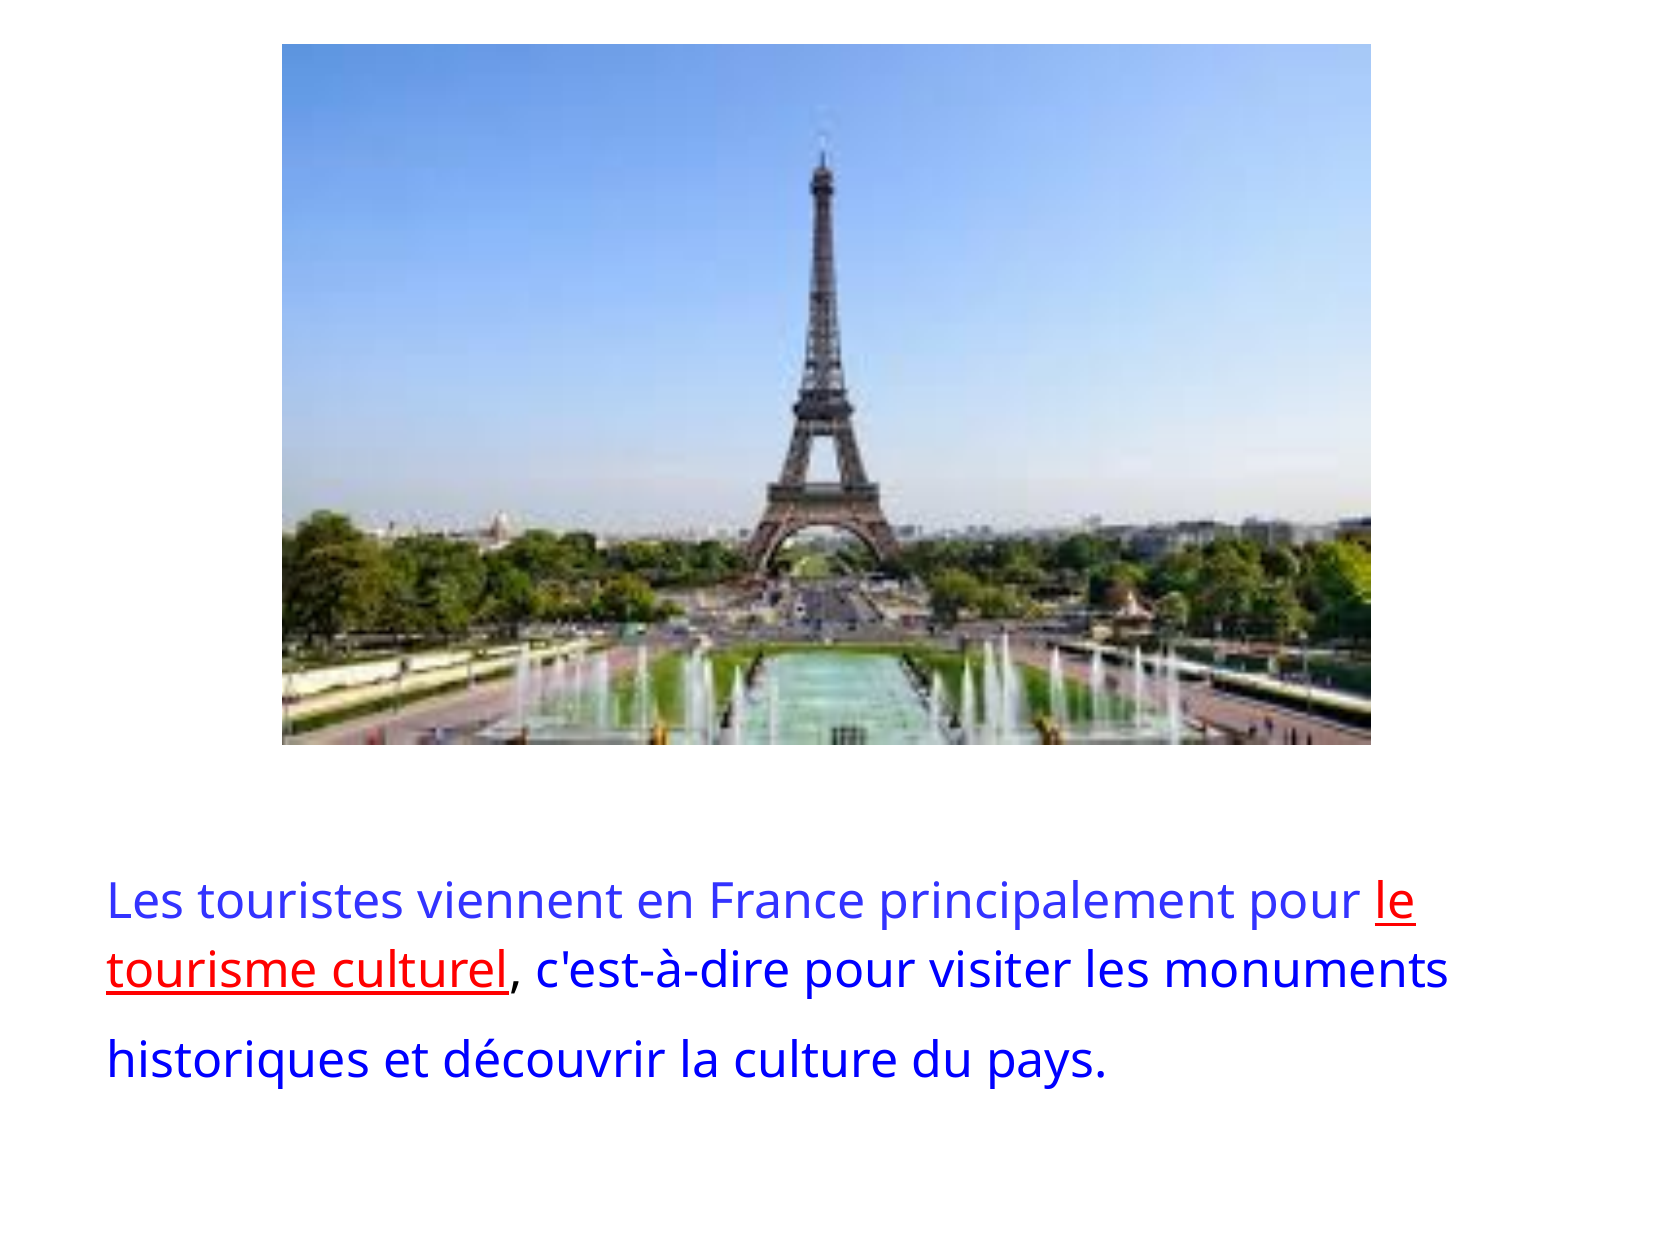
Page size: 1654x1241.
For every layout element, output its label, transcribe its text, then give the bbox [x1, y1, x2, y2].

list Les touristes viennent en France principalement pour le tourisme culturel, c'est-à-dire pour visiter les monuments historiques et découvrir la culture du pays. [35, 767, 1571, 1169]
picture [282, 44, 1371, 745]
